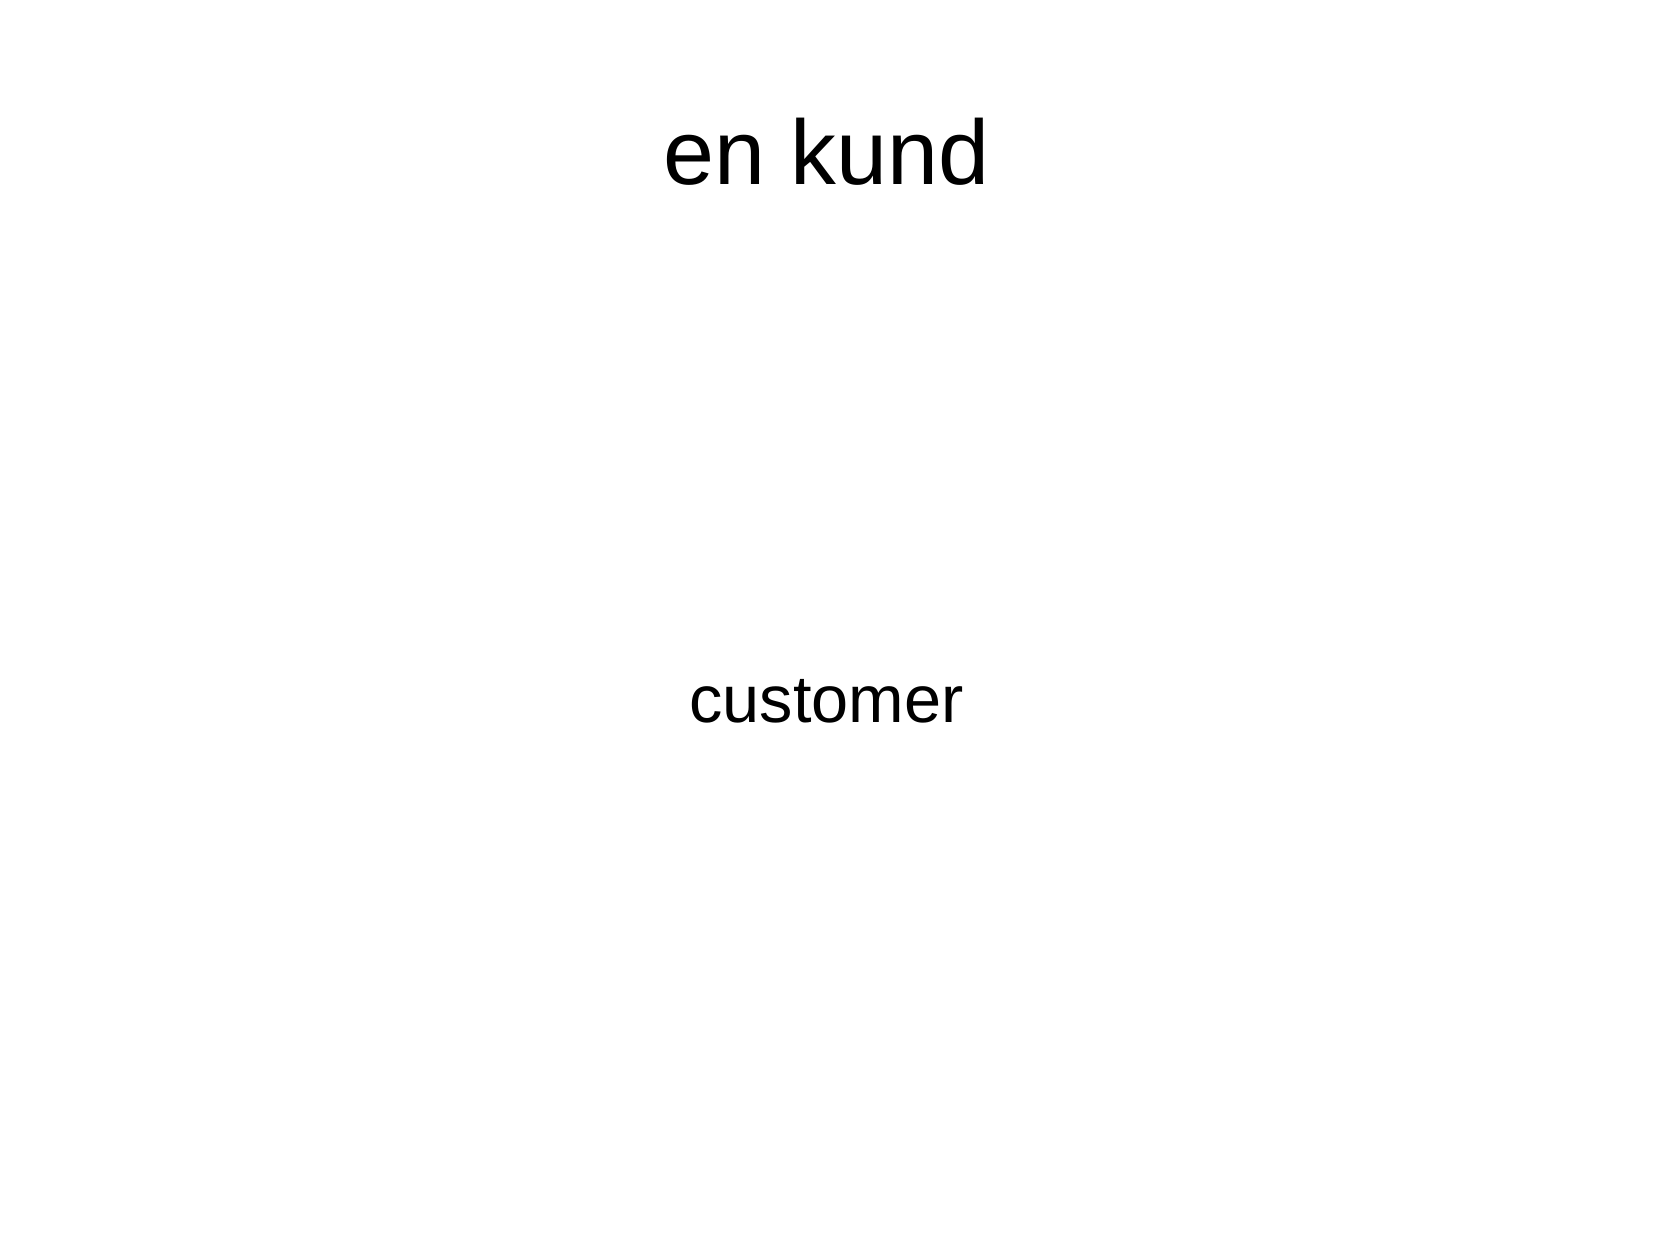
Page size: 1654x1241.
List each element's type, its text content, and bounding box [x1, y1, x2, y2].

title en kund [82, 56, 1571, 250]
subtitle customer [82, 297, 1571, 1102]
